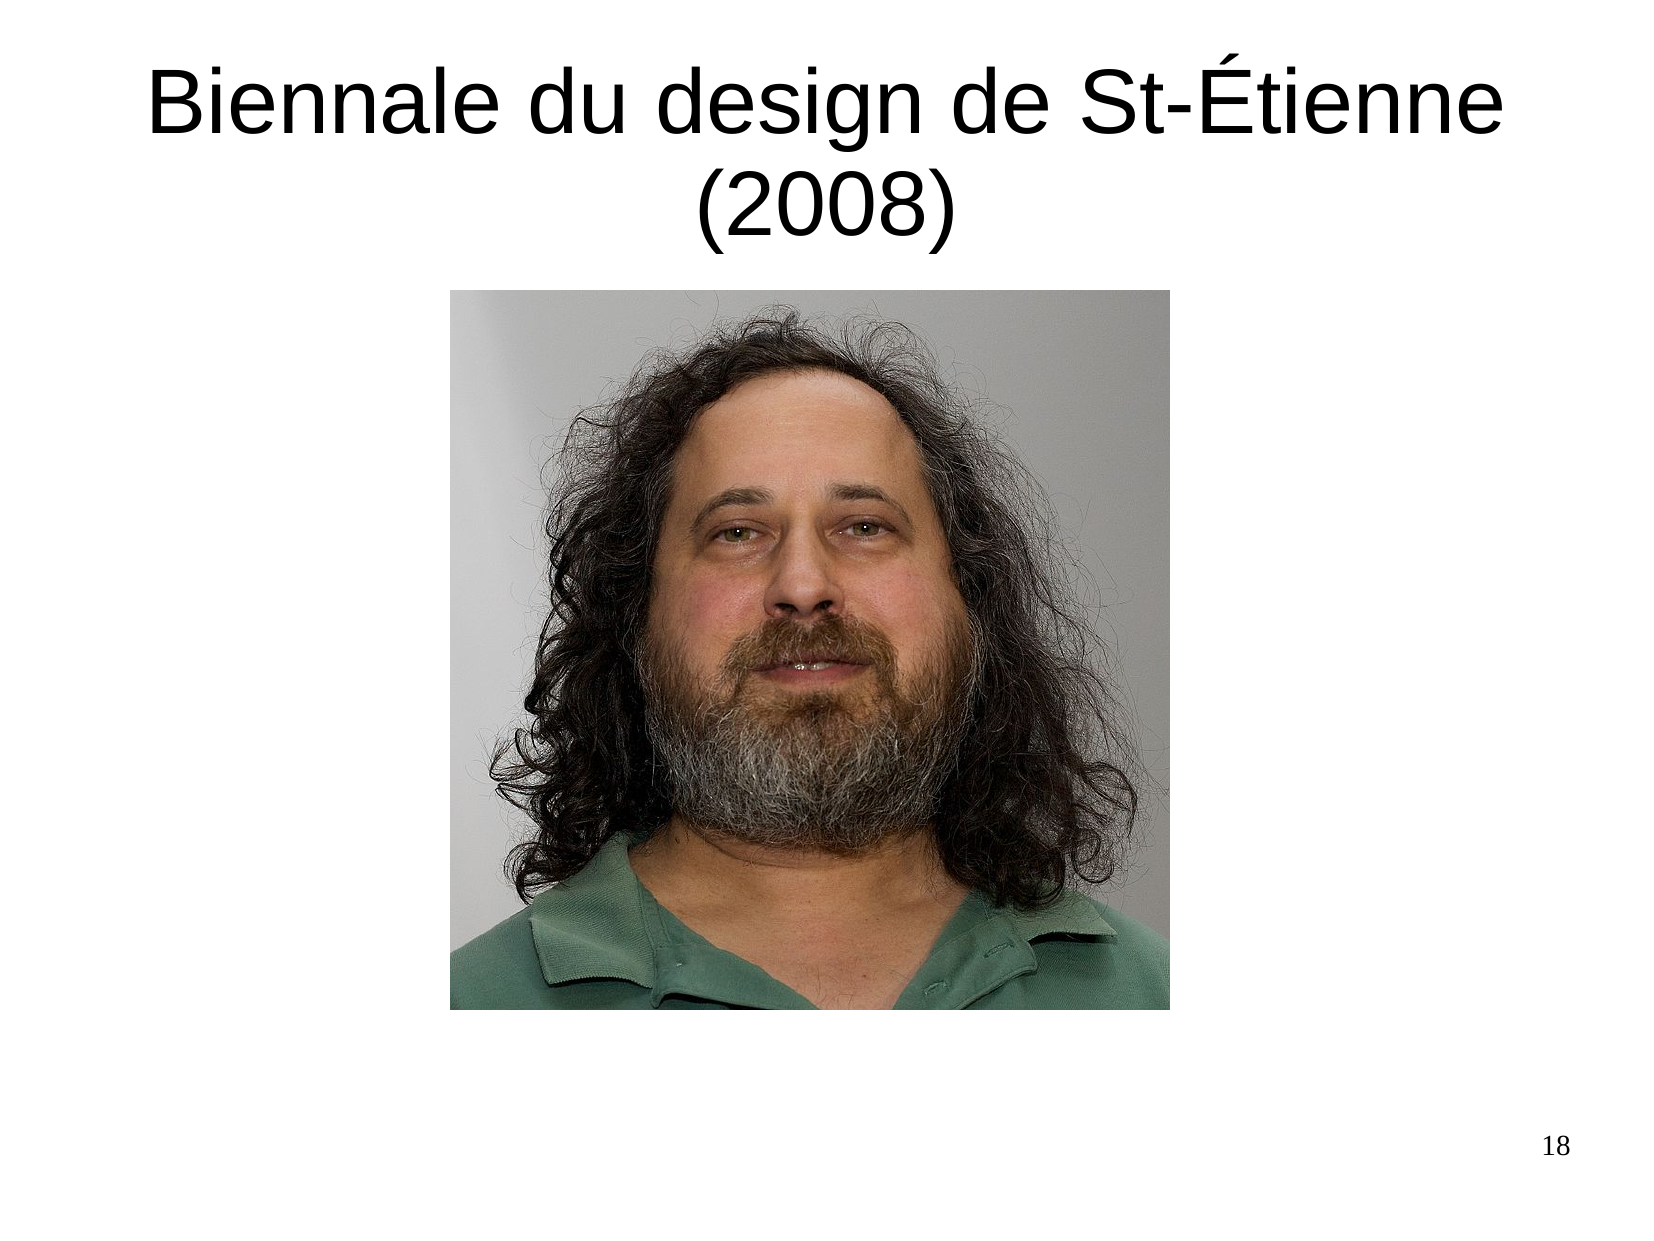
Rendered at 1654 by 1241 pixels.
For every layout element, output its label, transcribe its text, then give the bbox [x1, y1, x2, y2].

title Biennale du design de St-Étienne (2008) [82, 49, 1571, 257]
picture [450, 290, 1170, 1010]
